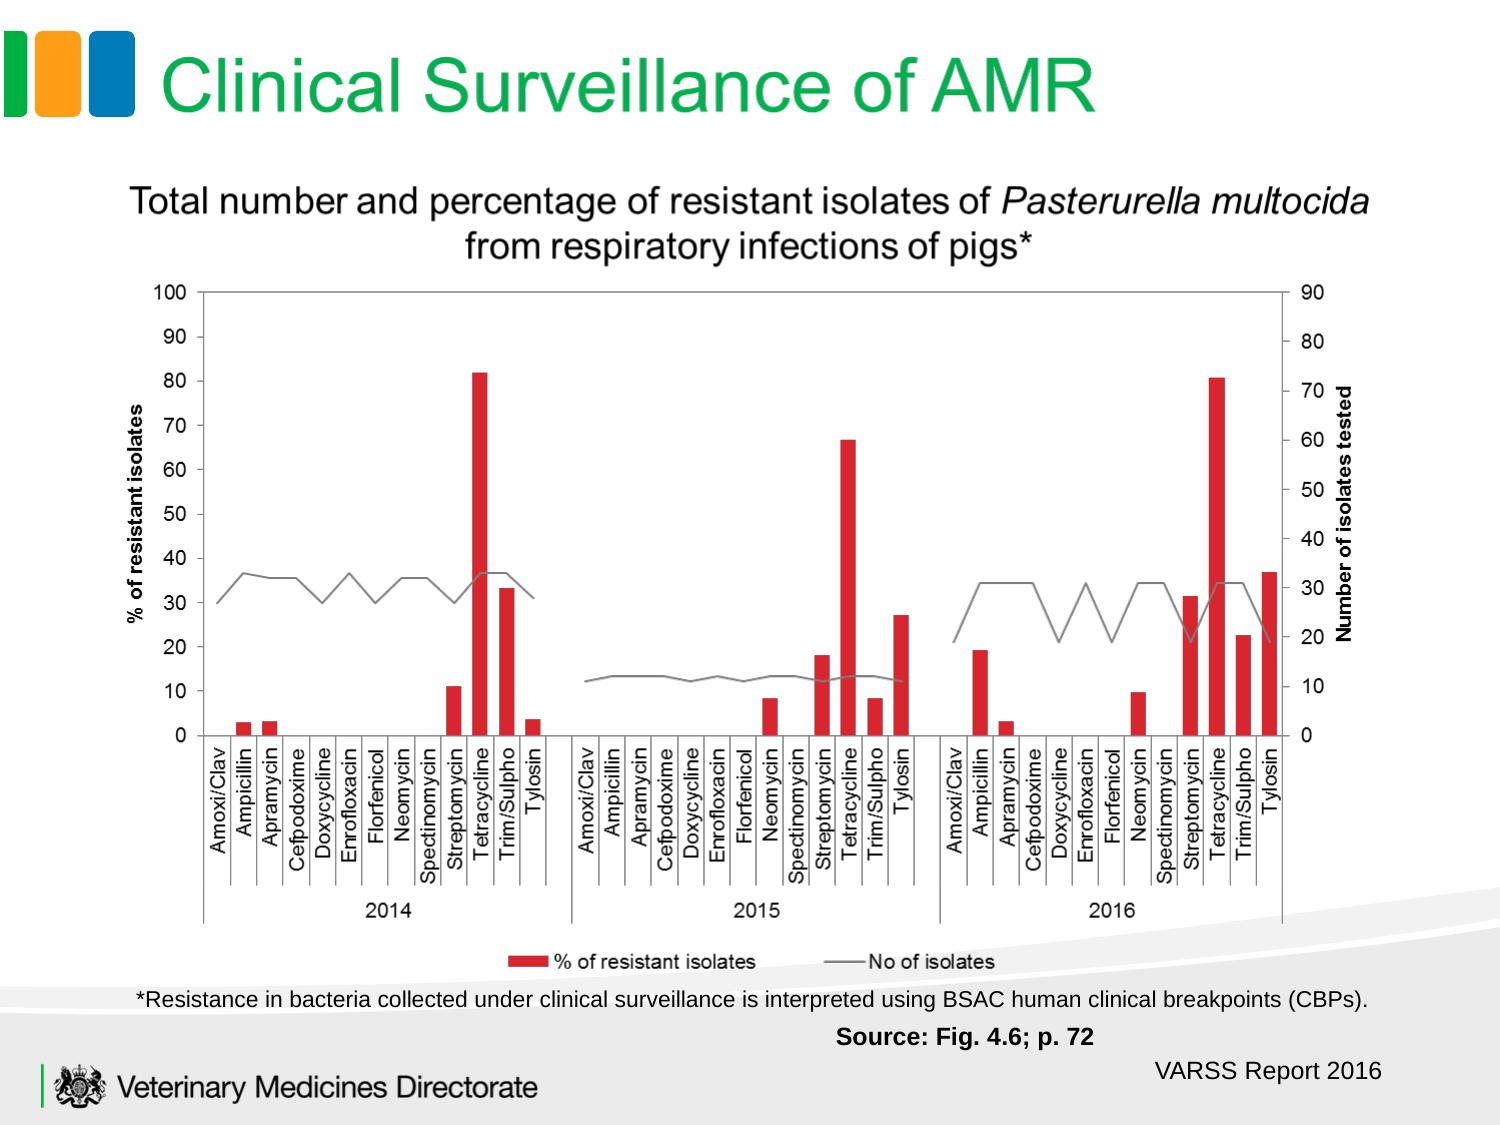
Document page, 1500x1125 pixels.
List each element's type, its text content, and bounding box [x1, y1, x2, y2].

picture [17, 16, 1482, 1109]
text_box VARSS Report 2016 [1139, 1046, 1400, 1093]
